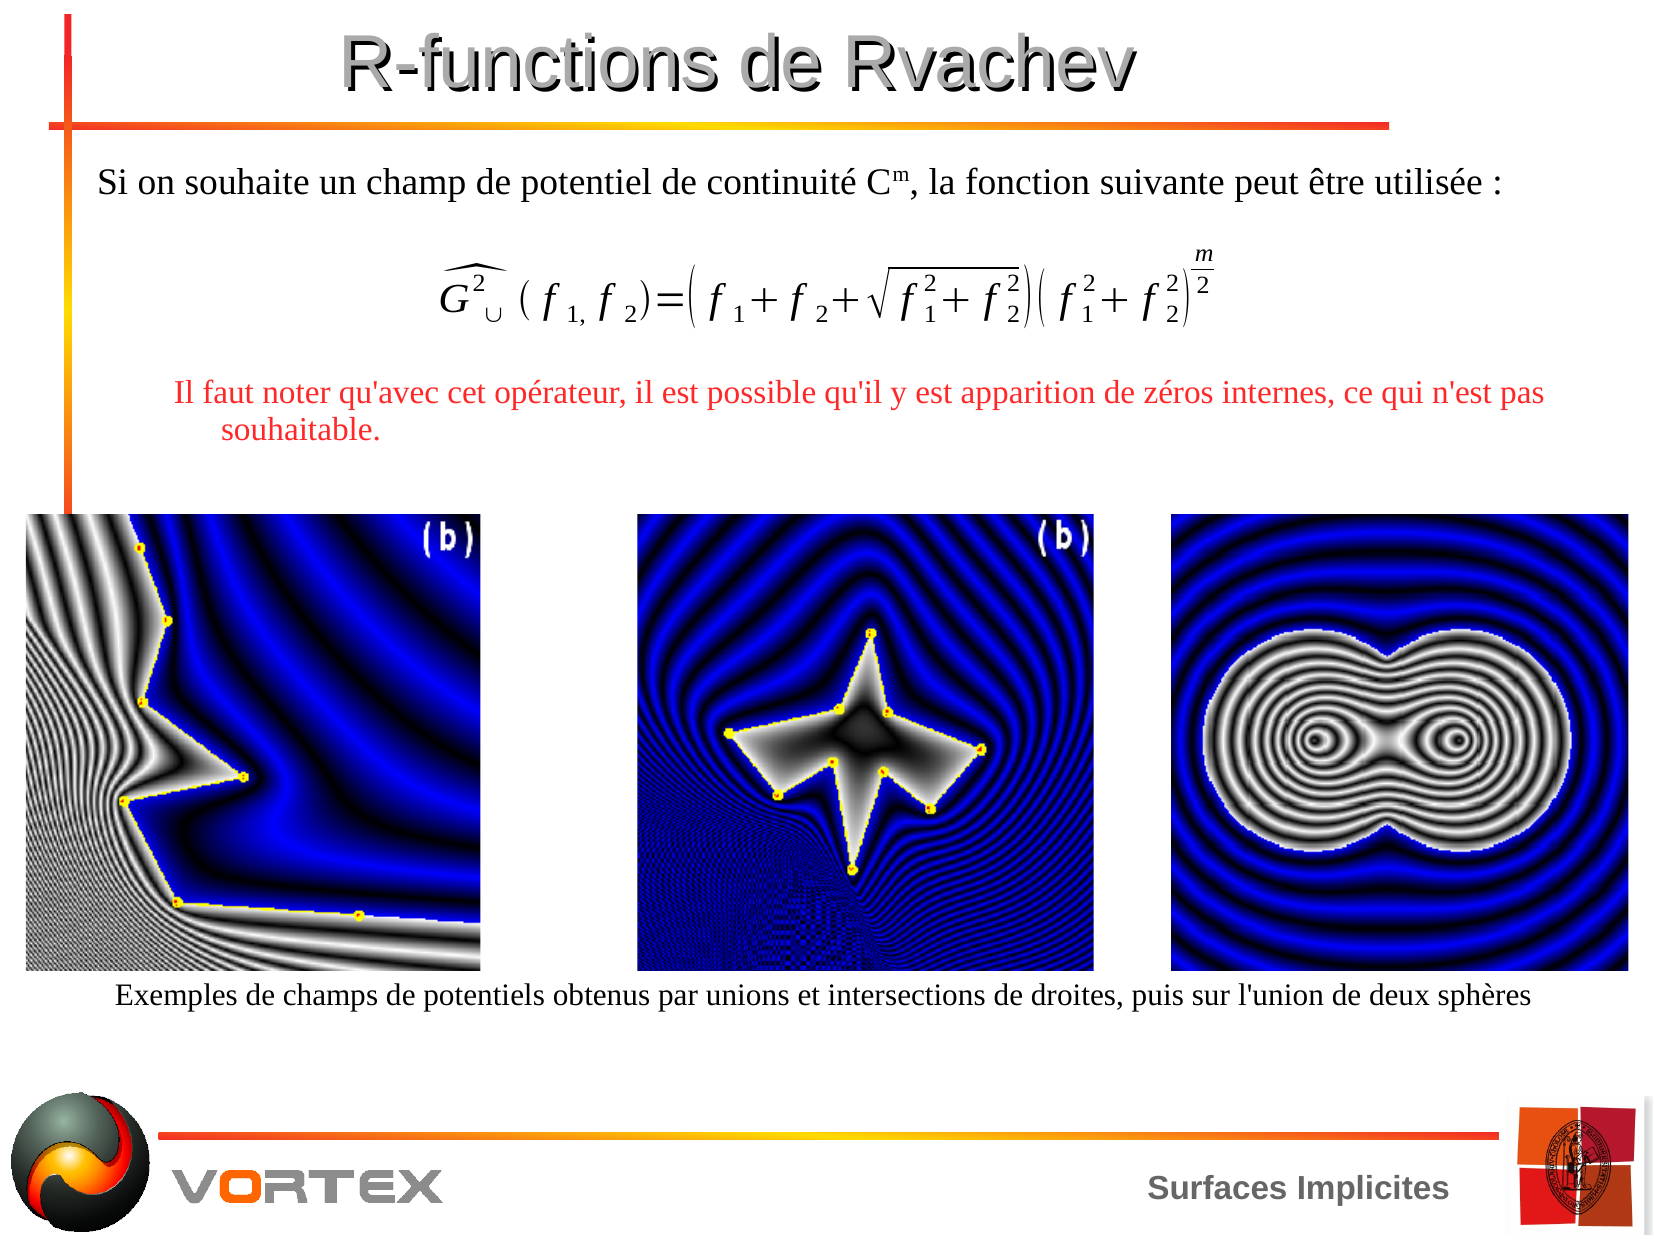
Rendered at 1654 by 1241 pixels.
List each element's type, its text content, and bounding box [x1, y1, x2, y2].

chart [431, 239, 1223, 331]
picture [11, 1092, 443, 1232]
picture [1171, 514, 1629, 971]
picture [25, 514, 481, 971]
title R-functions de Rvachev [82, 4, 1392, 120]
list Si on souhaite un champ de potentiel de continuité Cm, la fonction suivante peut être utilisée : Il faut noter qu'avec cet opérateur, il est possible qu'il y est apparition de zéros internes, ce qui n'est pas souhaitable. Exemples de champs de potentiels obtenus par unions et intersections de droites, puis sur l'union de deux sphères [79, 160, 1569, 1103]
picture [1505, 1096, 1653, 1235]
picture [637, 514, 1094, 971]
